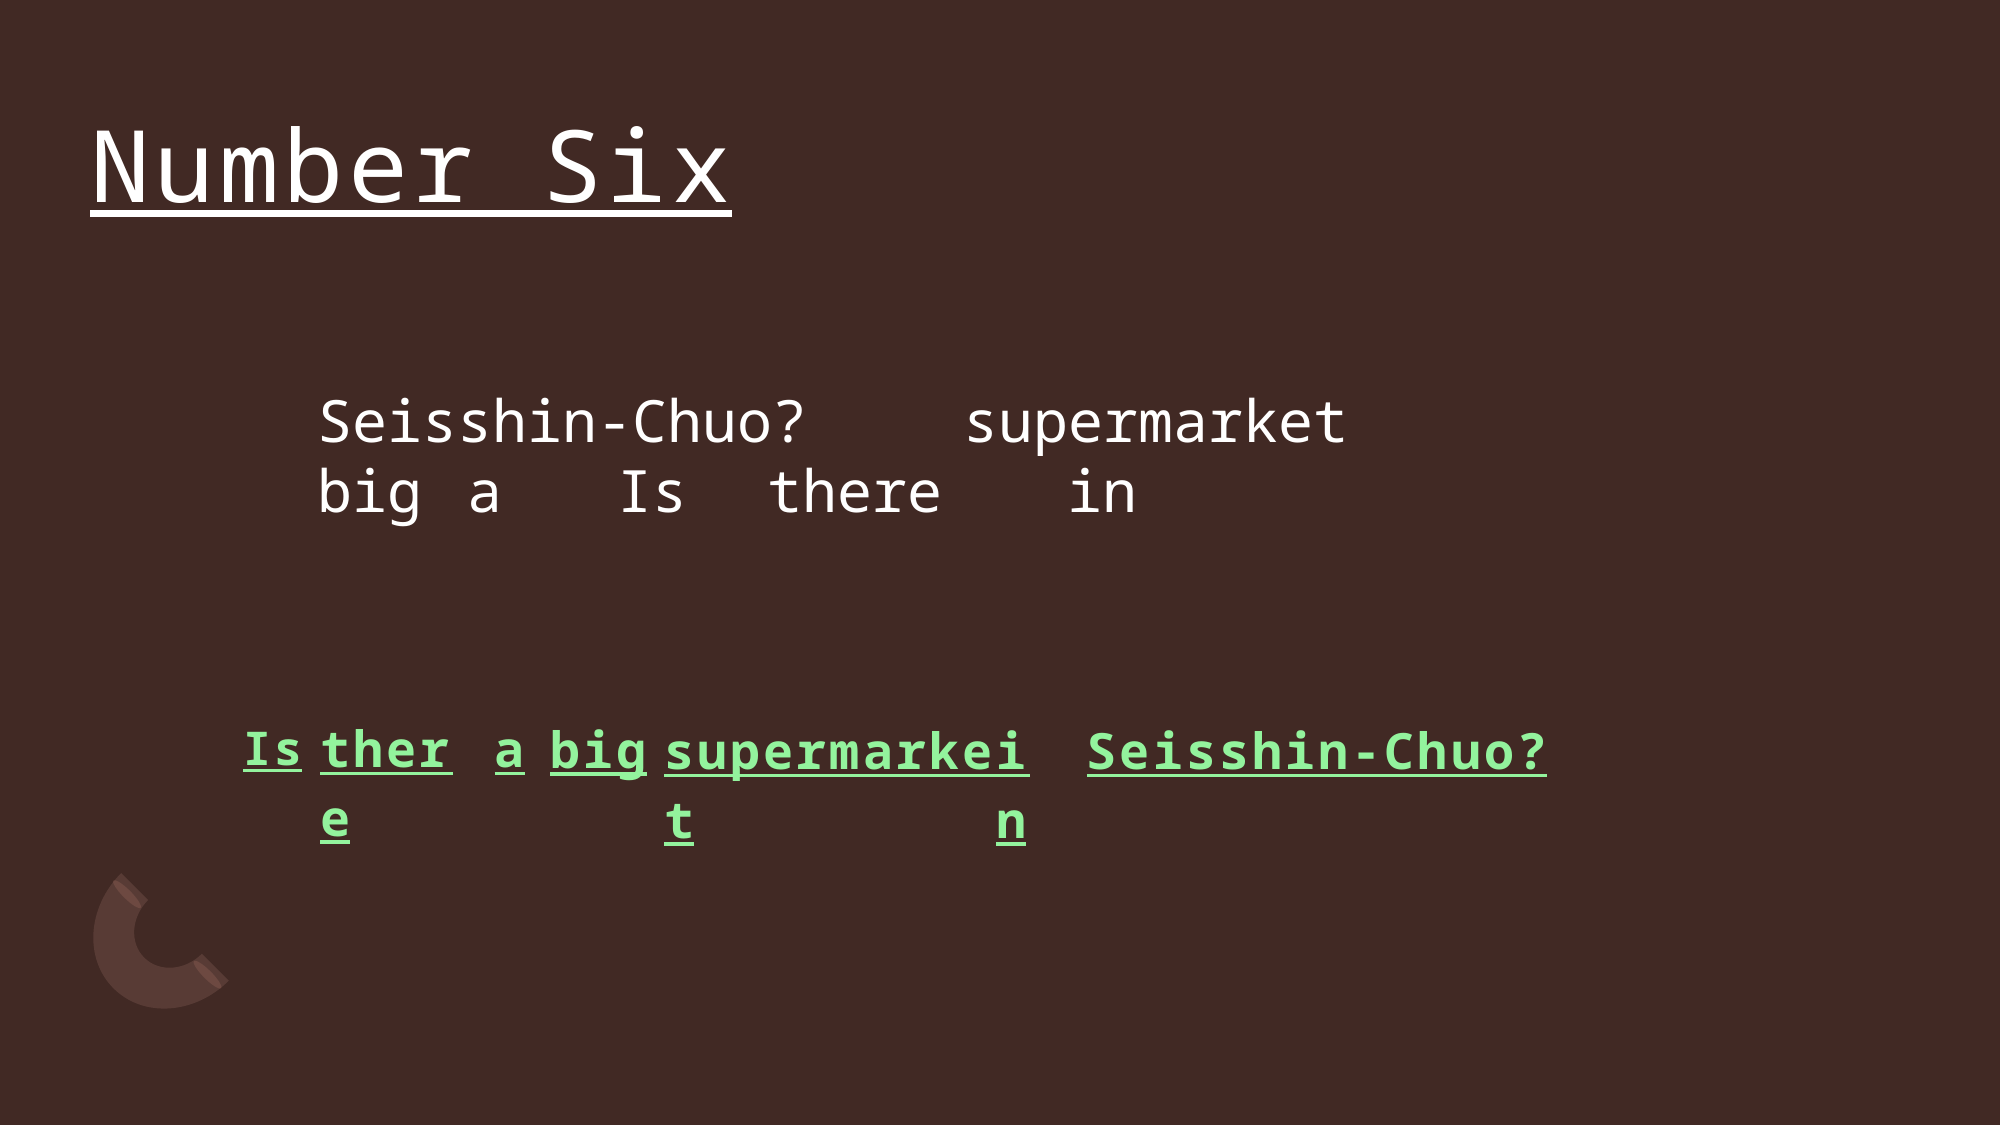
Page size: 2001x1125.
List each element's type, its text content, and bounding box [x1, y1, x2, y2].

text_box big [532, 691, 675, 789]
list Is [225, 693, 338, 791]
text_box there [302, 691, 483, 789]
text_box a [476, 691, 532, 788]
text_box supermarket [646, 693, 978, 791]
text_box Seisshin-Chuo? [1068, 693, 1667, 791]
title Number Six [90, 90, 1910, 309]
text_box in [978, 693, 1068, 791]
text_box Seisshin-Chuo? supermarket big a Is there in [302, 376, 1637, 533]
